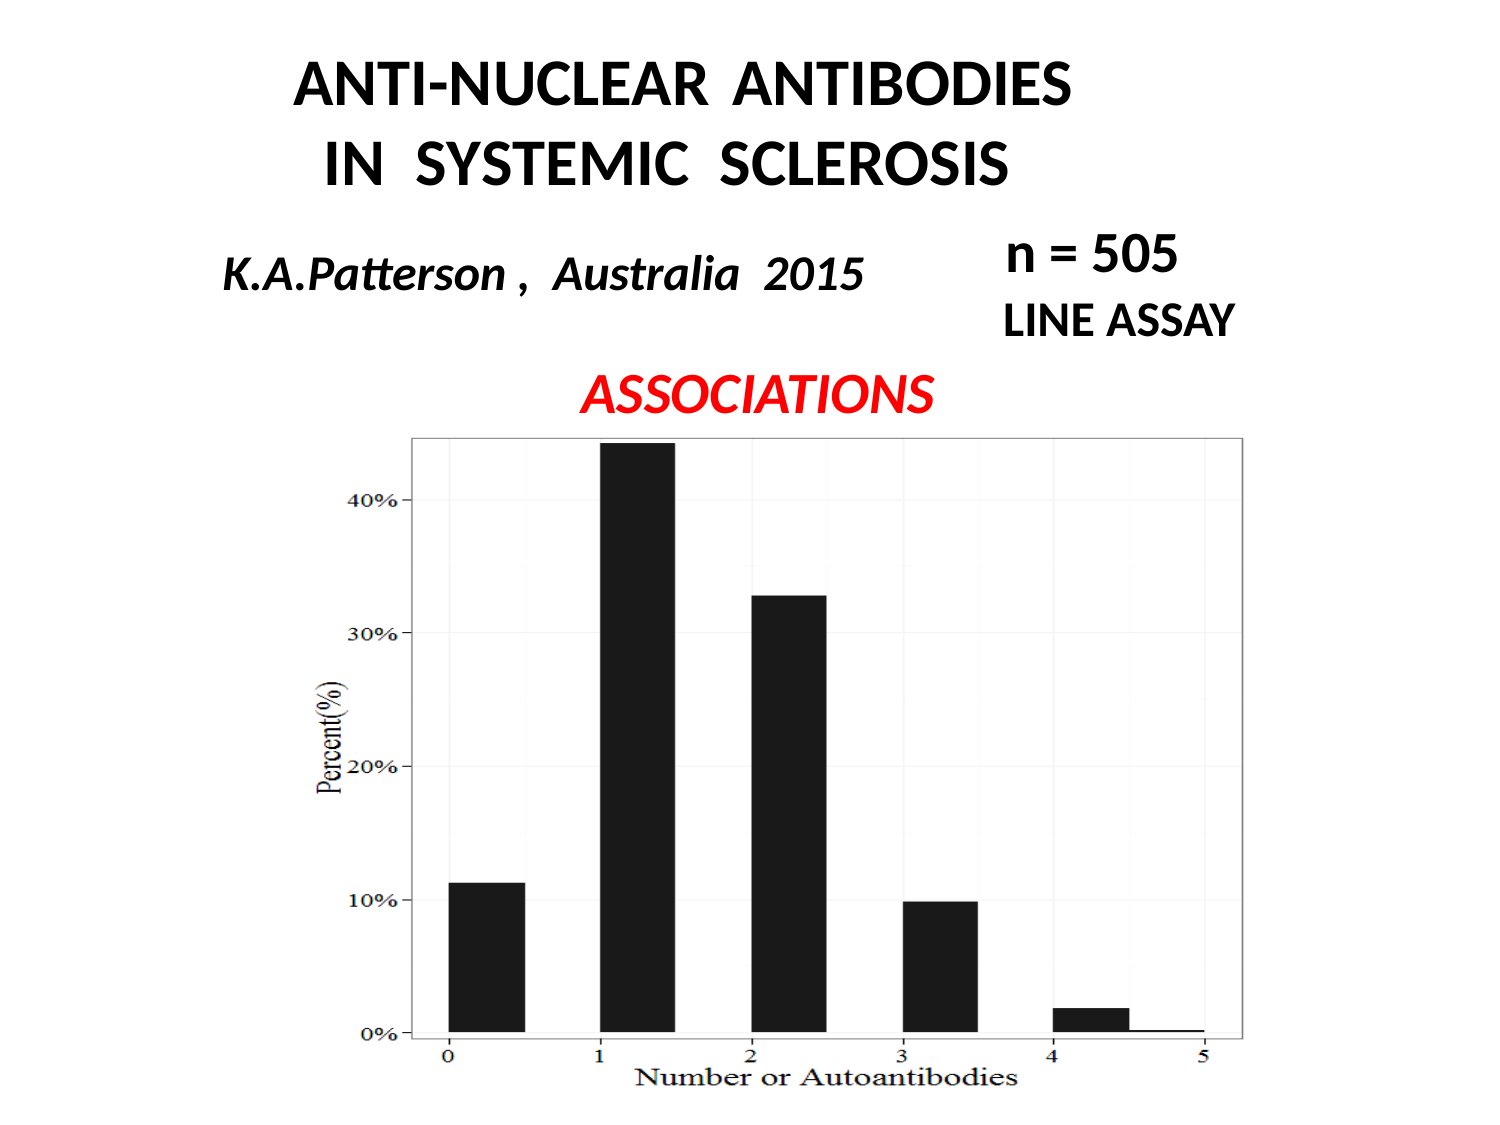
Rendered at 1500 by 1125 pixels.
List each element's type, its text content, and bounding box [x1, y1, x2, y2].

text_box LINE ASSAY [988, 278, 1253, 355]
picture [293, 419, 1272, 1100]
text_box K.A.Patterson , Australia 2015 [173, 233, 889, 310]
text_box ANTI-NUCLEAR ANTIBODIES IN SYSTEMIC SCLEROSIS [278, 30, 1096, 289]
text_box n = 505 [990, 207, 1198, 278]
text_box ASSOCIATIONS [566, 347, 958, 418]
